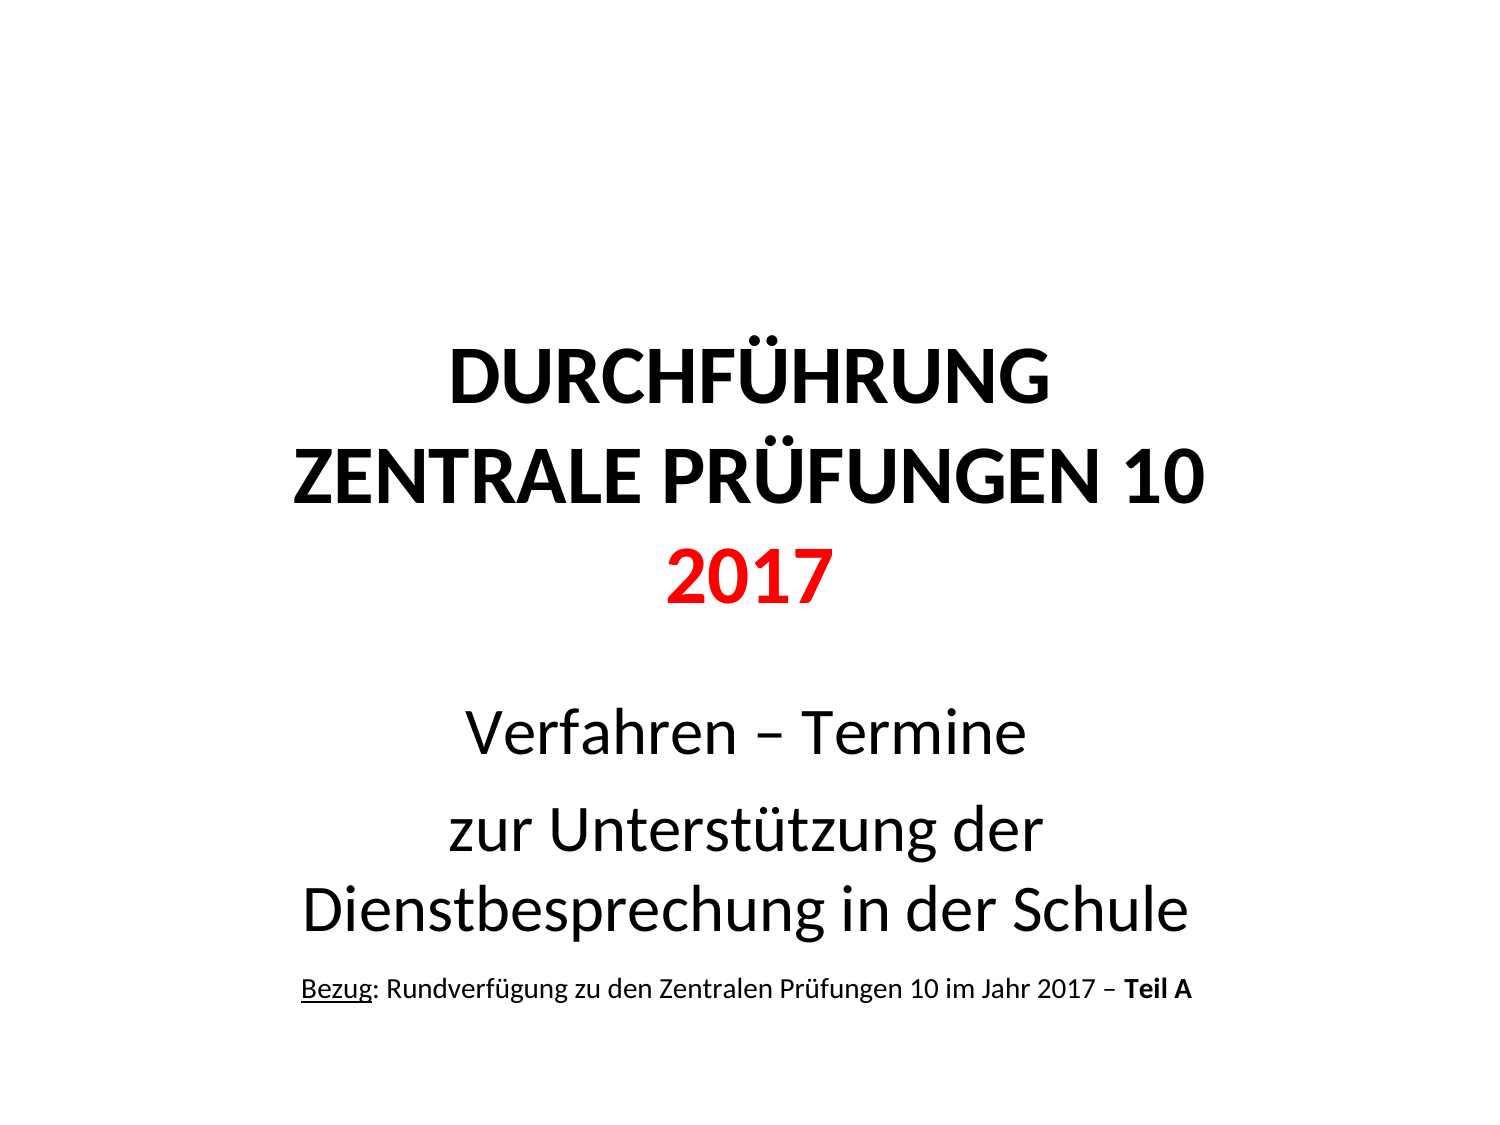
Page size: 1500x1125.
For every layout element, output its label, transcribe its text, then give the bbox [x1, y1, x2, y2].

title DURCHFÜHRUNG ZENTRALE PRÜFUNGEN 10 2017 [112, 349, 1388, 591]
subtitle Verfahren – Termine zur Unterstützung der Dienstbesprechung in der Schule Bezug: Rundverfügung zu den Zentralen Prüfungen 10 im Jahr 2017 – Teil A [218, 680, 1276, 1059]
